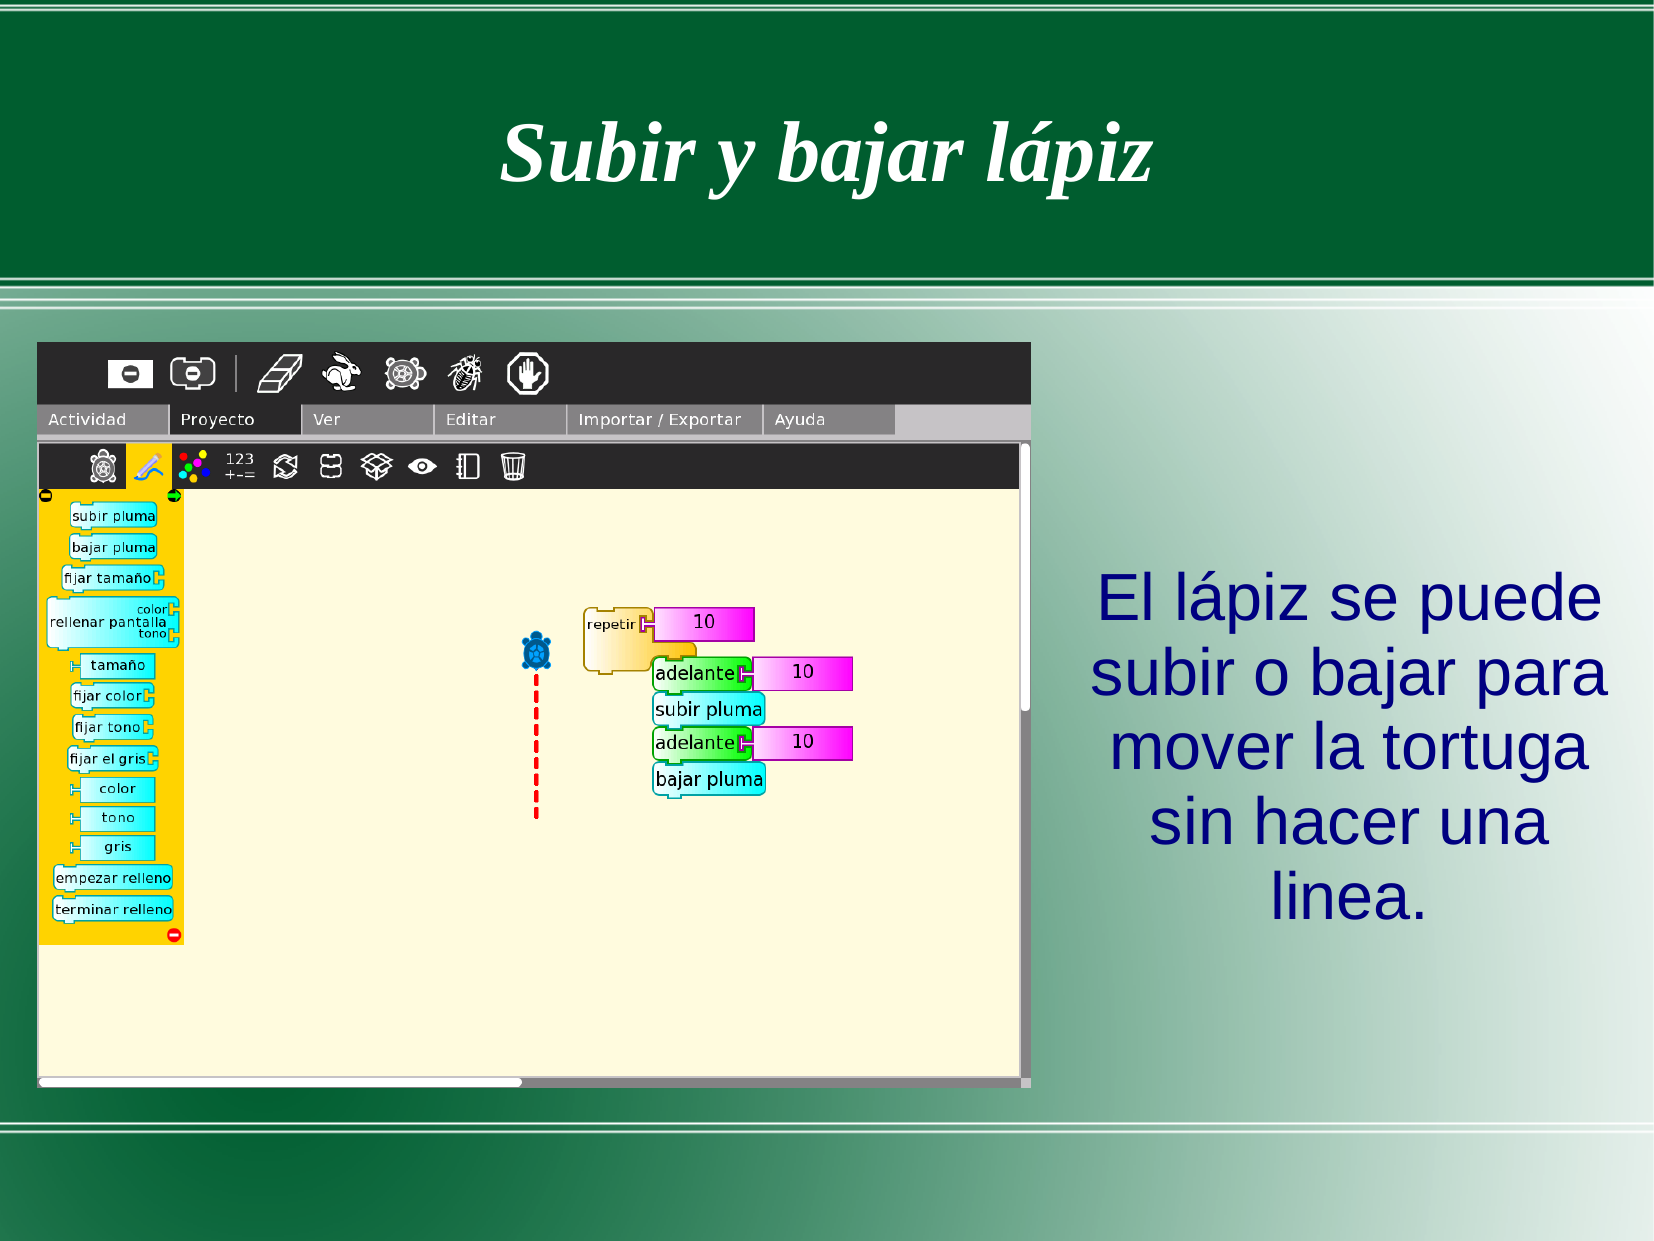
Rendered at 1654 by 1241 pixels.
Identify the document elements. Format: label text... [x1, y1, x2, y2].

picture [0, 0, 1654, 1241]
subtitle El lápiz se puede subir o bajar para mover la tortuga sin hacer una linea. [1087, 337, 1613, 1156]
title Subir y bajar lápiz [82, 49, 1571, 257]
